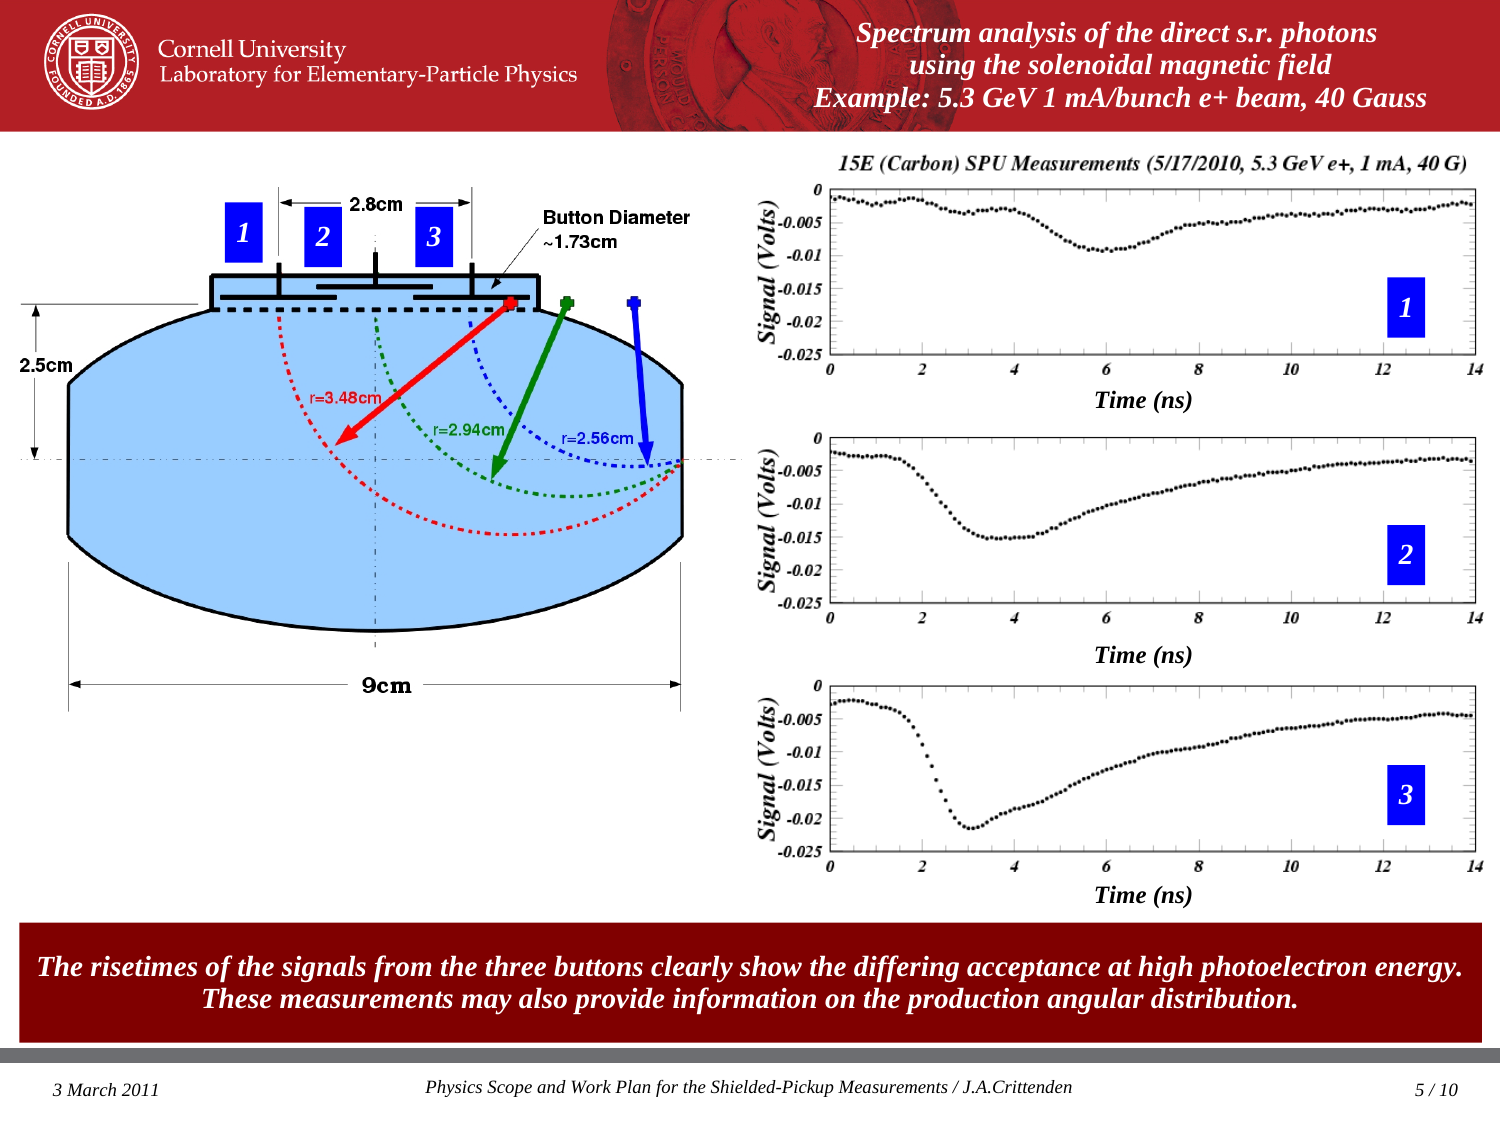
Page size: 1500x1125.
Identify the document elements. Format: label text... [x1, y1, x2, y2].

title Spectrum analysis of the direct s.r. photons using the solenoidal magnetic field Example: 5.3 GeV 1 mA/bunch e+ beam, 40 Gauss [750, 0, 1492, 130]
text_box 2 [1387, 525, 1426, 586]
text_box The risetimes of the signals from the three buttons clearly show the differing acceptance at high photoelectron energy. These measurements may also provide information on the production angular distribution. [19, 922, 1482, 1043]
text_box Time (ns) [1049, 874, 1238, 916]
text_box 1 [224, 202, 263, 263]
picture [0, 149, 1500, 907]
text_box 3 [415, 206, 454, 268]
text_box 2 [304, 206, 342, 268]
text_box Time (ns) [1049, 379, 1238, 421]
text_box 1 [1387, 277, 1426, 338]
text_box 3 [1387, 765, 1426, 826]
picture [0, 0, 1500, 132]
text_box Time (ns) [1049, 634, 1238, 676]
